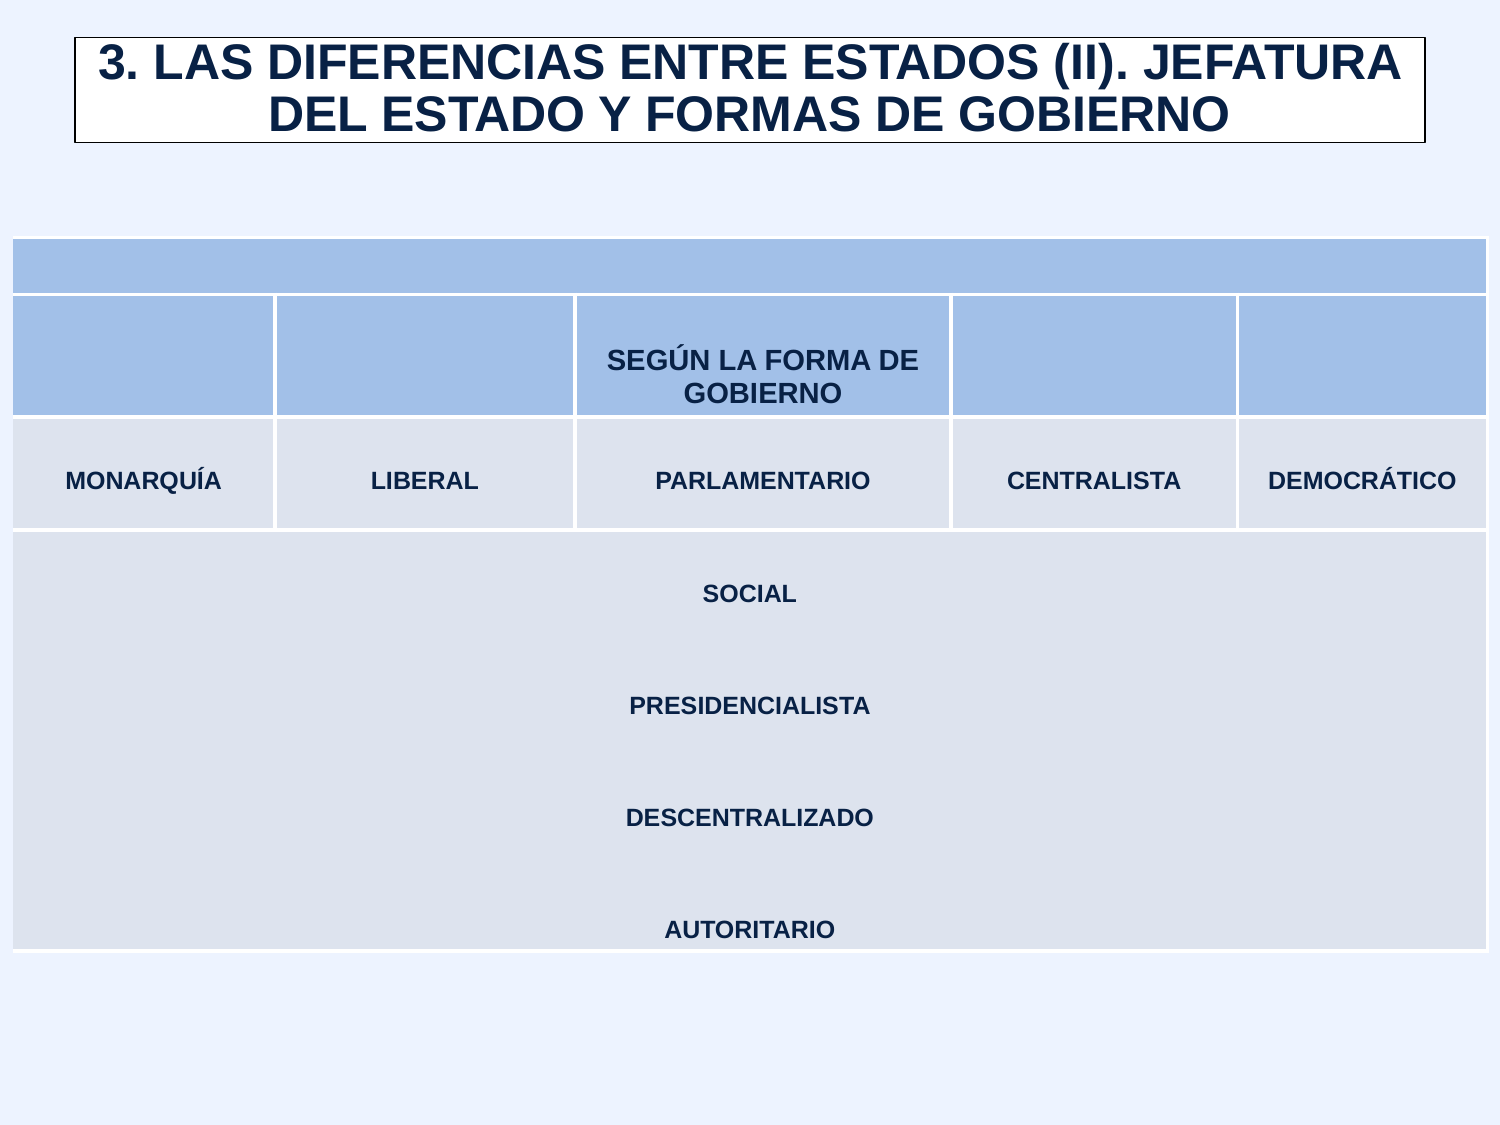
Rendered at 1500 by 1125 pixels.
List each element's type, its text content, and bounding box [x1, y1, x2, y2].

table_cell MONARQUÍA [13, 419, 273, 528]
title 3. LAS DIFERENCIAS ENTRE ESTADOS (II). JEFATURA DEL ESTADO Y FORMAS DE GOBIERNO [75, 37, 1425, 143]
table_cell DEMOCRÁTICO [1239, 419, 1486, 528]
table_cell PARLAMENTARIO [577, 419, 949, 528]
table_cell [13, 296, 273, 415]
table_cell SEGÚN LA FORMA DE GOBIERNO [577, 296, 949, 415]
table_cell LIBERAL [277, 419, 573, 528]
table_cell [277, 296, 573, 415]
table_cell [1239, 296, 1486, 415]
table_cell [13, 532, 1486, 949]
table_cell [953, 296, 1236, 415]
table_header [13, 239, 1486, 293]
table_cell CENTRALISTA [953, 419, 1236, 528]
